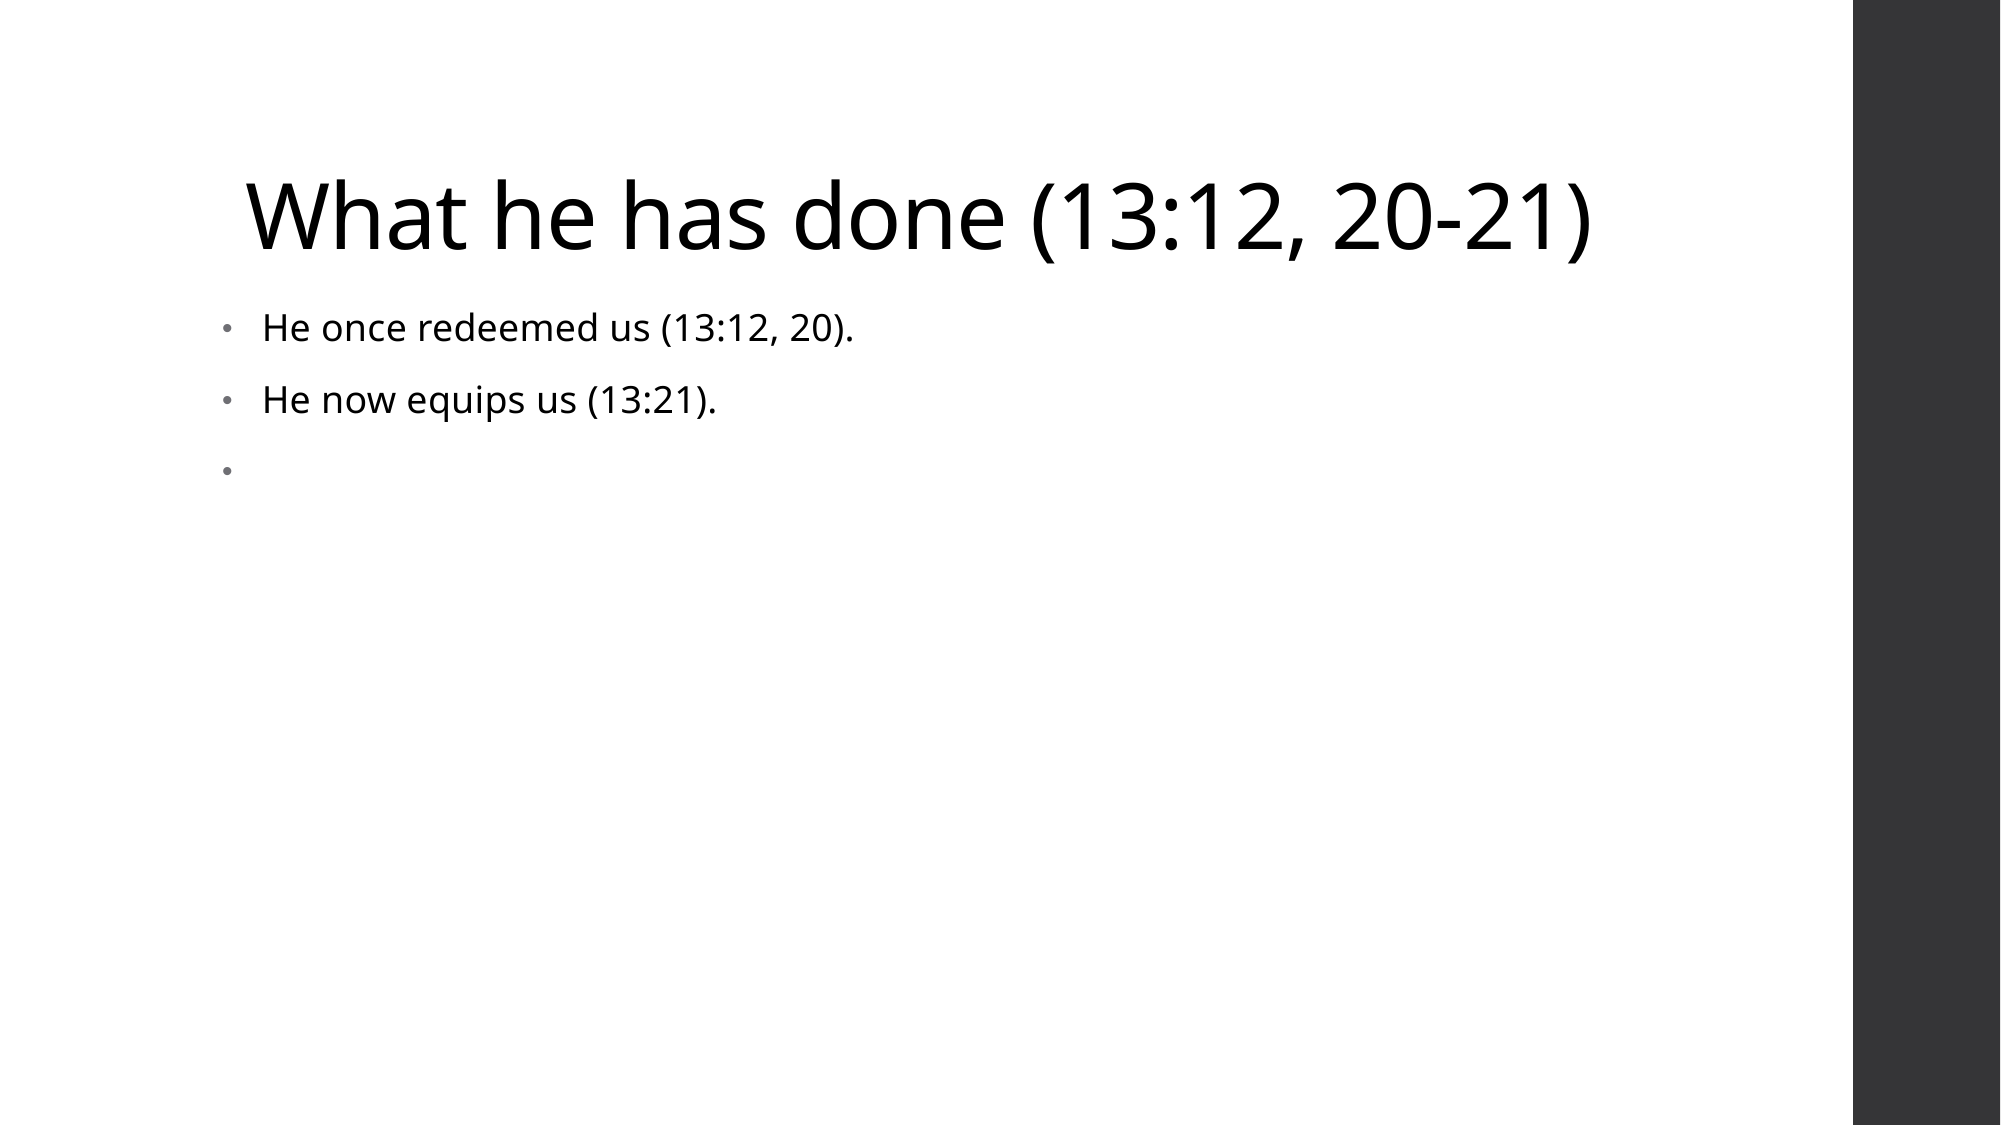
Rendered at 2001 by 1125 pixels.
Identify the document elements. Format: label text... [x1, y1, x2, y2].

title What he has done (13:12, 20-21) [206, 60, 1797, 278]
list He once redeemed us (13:12, 20). He now equips us (13:21). [206, 299, 1617, 1014]
